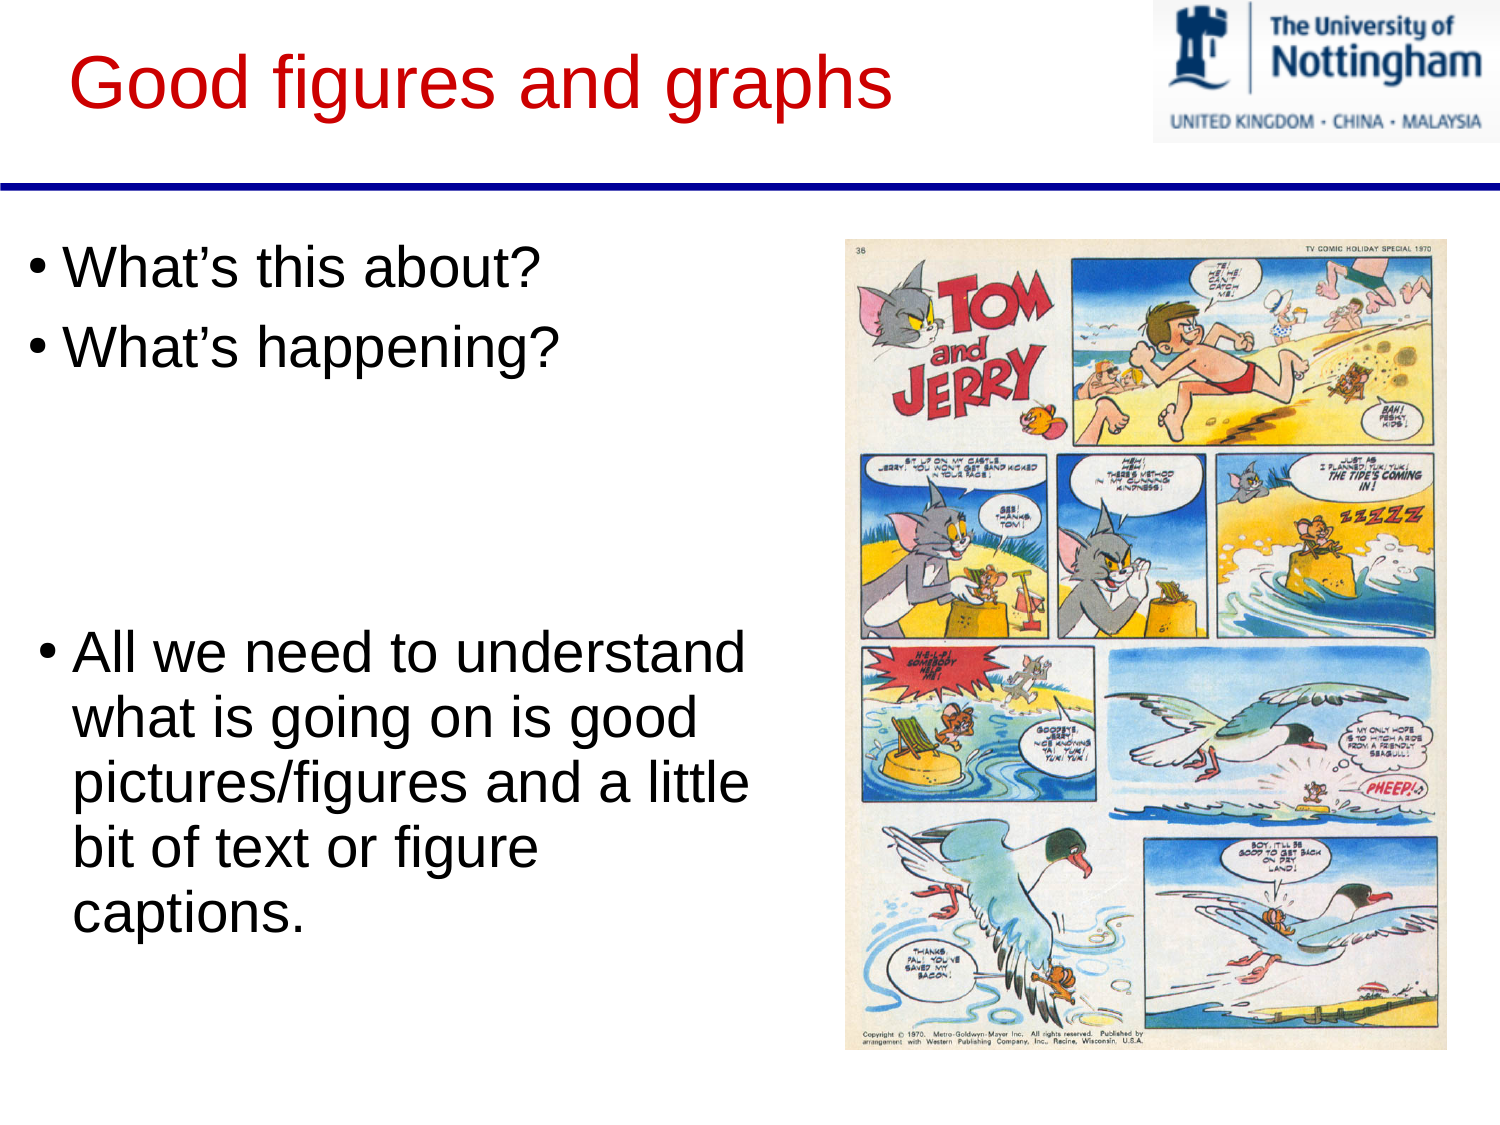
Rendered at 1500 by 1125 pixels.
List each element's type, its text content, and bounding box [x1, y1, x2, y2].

text_box Good figures and graphs [53, 33, 947, 133]
picture [845, 239, 1447, 1051]
picture [1153, 0, 1500, 143]
text_box What’s this about? What’s happening? [12, 227, 717, 953]
text_box All we need to understand what is going on is good pictures/figures and a little bit of text or figure captions. [22, 612, 775, 1018]
